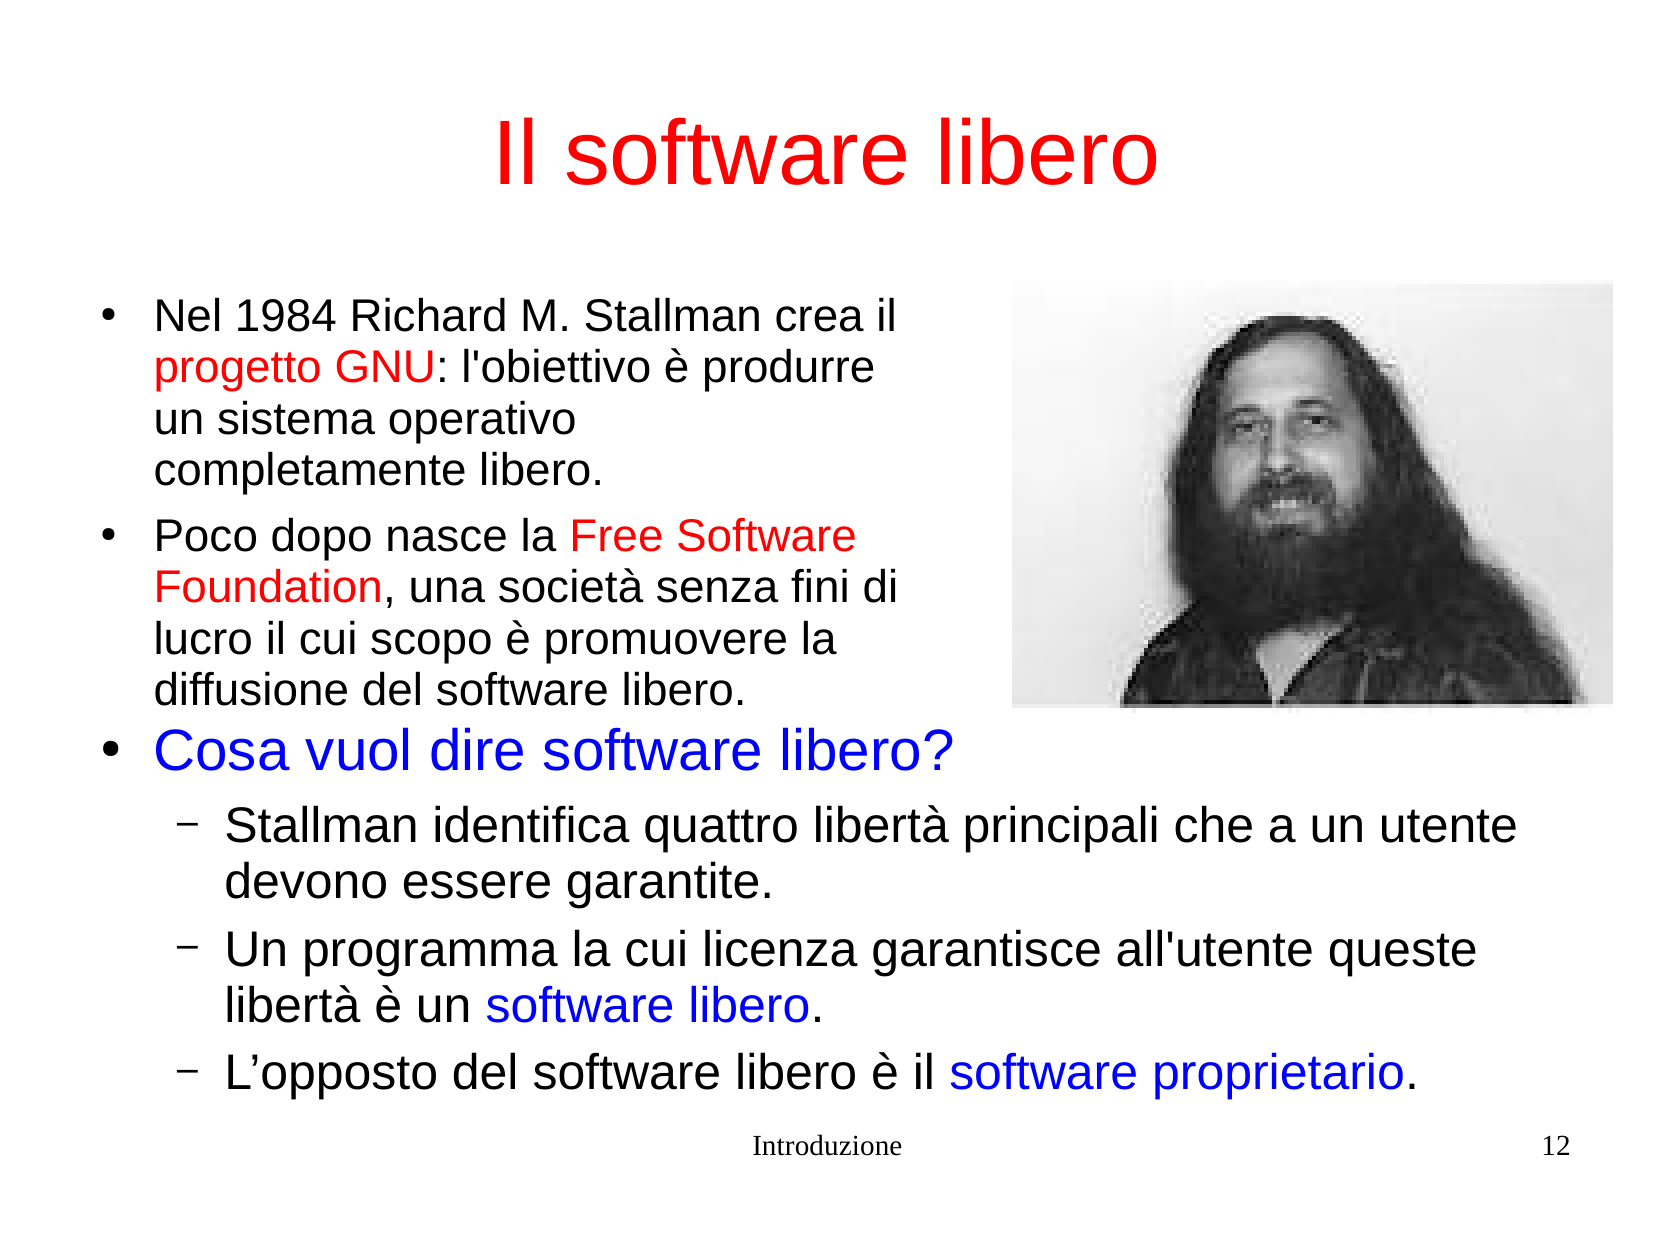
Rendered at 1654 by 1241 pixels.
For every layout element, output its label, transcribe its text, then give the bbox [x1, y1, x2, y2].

title Il software libero [82, 49, 1571, 257]
list Cosa vuol dire software libero? Stallman identifica quattro libertà principali che a un utente devono essere garantite. Un programma la cui licenza garantisce all'utente queste libertà è un software libero. L’opposto del software libero è il software proprietario. [82, 717, 1571, 1101]
list Nel 1984 Richard M. Stallman crea il progetto GNU: l'obiettivo è produrre un sistema operativo completamente libero. Poco dopo nasce la Free Software Foundation, una società senza fini di lucro il cui scopo è promuovere la diffusione del software libero. [82, 290, 901, 716]
picture [1012, 280, 1613, 713]
